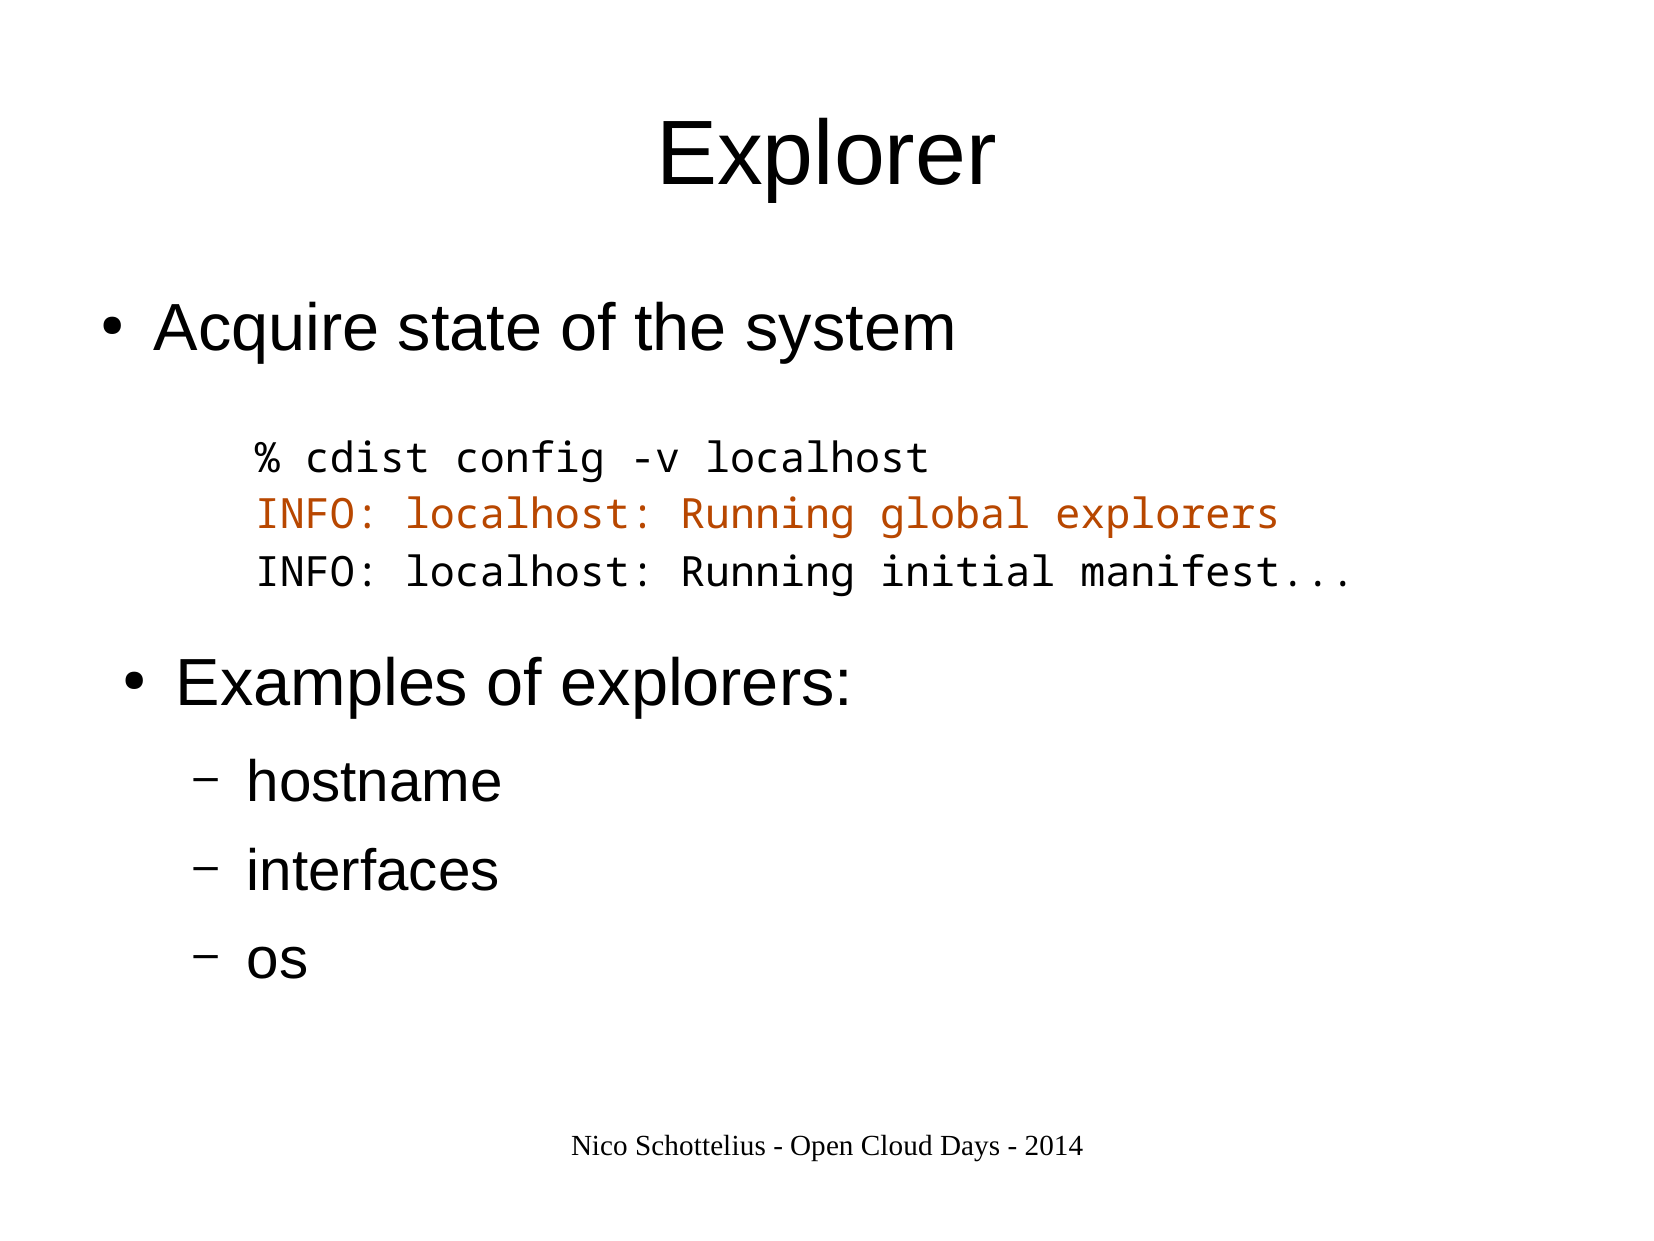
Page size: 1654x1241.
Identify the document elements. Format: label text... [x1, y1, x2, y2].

list Examples of explorers: hostname interfaces os [104, 644, 1005, 1075]
title Explorer [82, 49, 1571, 257]
list Acquire state of the system [82, 290, 1538, 405]
text_box % cdist config -v localhost INFO: localhost: Running global explorers INFO: localhost: Running initial manifest... [239, 419, 1470, 651]
